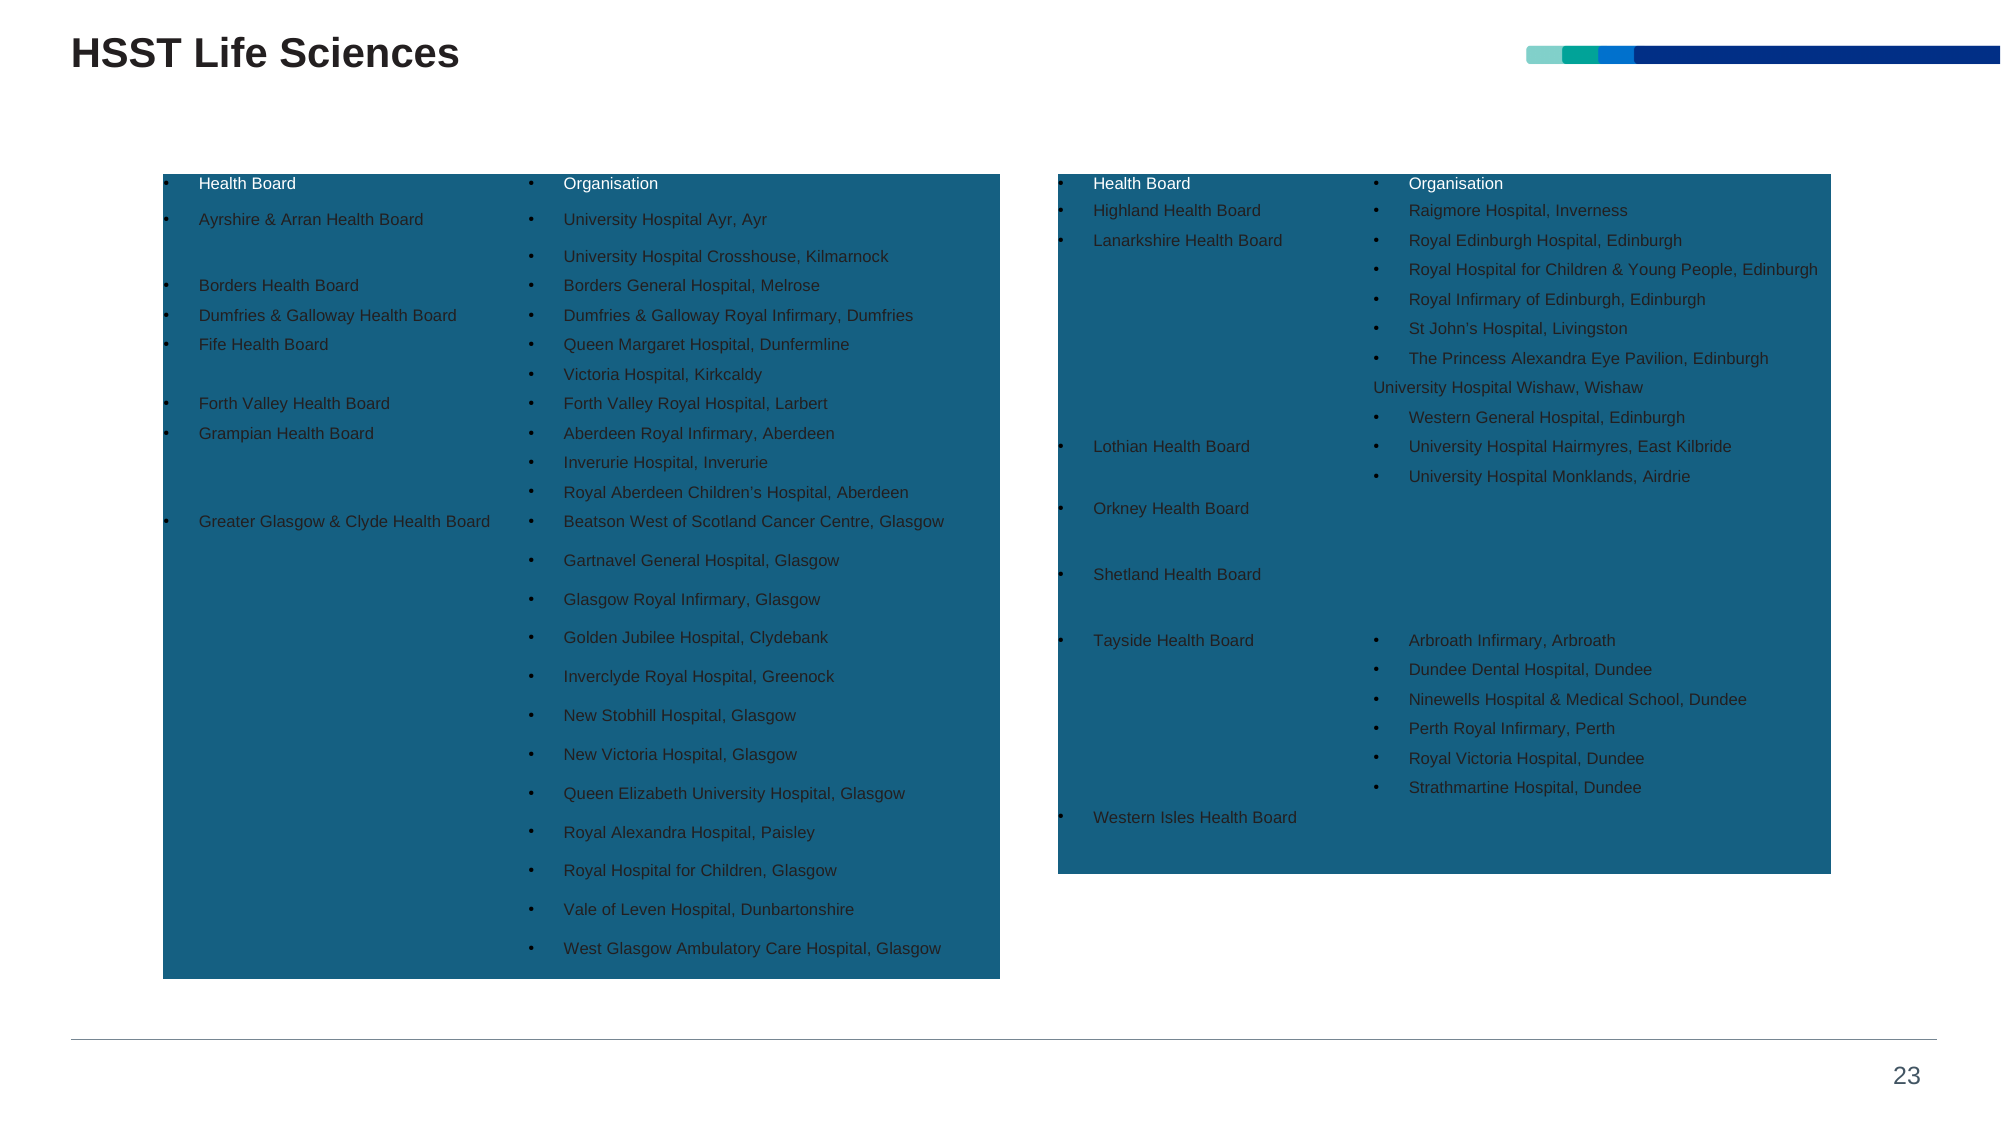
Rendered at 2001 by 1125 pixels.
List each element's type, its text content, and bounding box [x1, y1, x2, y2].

table_cell Shetland Health Board [1058, 565, 1373, 631]
table_cell Aberdeen Royal Infirmary, Aberdeen [528, 424, 1000, 453]
table_cell Dumfries & Galloway Health Board [163, 306, 528, 336]
table_cell Forth Valley Health Board [163, 395, 528, 424]
table_cell Borders General Hospital, Melrose [528, 277, 1000, 306]
table_cell Greater Glasgow & Clyde Health Board [163, 512, 528, 979]
table_cell [1373, 500, 1831, 565]
table_cell Inverclyde Royal Hospital, Greenock [528, 668, 1000, 706]
table_header Health Board [1058, 174, 1373, 202]
table_cell Orkney Health Board [1058, 500, 1373, 565]
table_cell Tayside Health Board [1058, 631, 1373, 808]
title HSST Life Sciences [70, 32, 1513, 79]
table_cell The Princess Alexandra Eye Pavilion, Edinburgh [1373, 349, 1831, 379]
table_cell Western General Hospital, Edinburgh [1373, 408, 1831, 437]
table_cell Victoria Hospital, Kirkcaldy [528, 365, 1000, 395]
table_cell Forth Valley Royal Hospital, Larbert [528, 395, 1000, 424]
table_cell Royal Alexandra Hospital, Paisley [528, 823, 1000, 862]
table_cell Highland Health Board [1058, 202, 1373, 231]
table_cell New Victoria Hospital, Glasgow [528, 745, 1000, 784]
table_cell Raigmore Hospital, Inverness [1373, 202, 1831, 231]
table_cell St John’s Hospital, Livingston [1373, 320, 1831, 349]
table_cell Ayrshire & Arran Health Board [163, 211, 528, 277]
table_cell Perth Royal Infirmary, Perth [1373, 719, 1831, 749]
table_cell Beatson West of Scotland Cancer Centre, Glasgow [528, 512, 1000, 551]
table_cell University Hospital Crosshouse, Kilmarnock [528, 247, 1000, 277]
table_cell Golden Jubilee Hospital, Clydebank [528, 629, 1000, 668]
table_cell Fife Health Board [163, 336, 528, 395]
table_cell University Hospital Hairmyres, East Kilbride [1373, 437, 1831, 467]
table_cell [1373, 808, 1831, 874]
table_cell Strathmartine Hospital, Dundee [1373, 778, 1831, 808]
table_cell Royal Victoria Hospital, Dundee [1373, 749, 1831, 778]
table_cell Queen Elizabeth University Hospital, Glasgow [528, 784, 1000, 823]
table_cell Dumfries & Galloway Royal Infirmary, Dumfries [528, 306, 1000, 336]
table_cell Dundee Dental Hospital, Dundee [1373, 661, 1831, 690]
table_cell Borders Health Board [163, 277, 528, 306]
table_cell Royal Hospital for Children & Young People, Edinburgh [1373, 261, 1831, 290]
table_cell Inverurie Hospital, Inverurie [528, 453, 1000, 483]
table_cell Queen Margaret Hospital, Dunfermline [528, 336, 1000, 365]
table_cell Gartnavel General Hospital, Glasgow [528, 551, 1000, 590]
table_cell Lothian Health Board [1058, 437, 1373, 500]
table_cell Grampian Health Board [163, 424, 528, 512]
table_cell University Hospital Monklands, Airdrie [1373, 467, 1831, 500]
table_cell University Hospital Wishaw, Wishaw [1373, 379, 1831, 408]
table_cell Arbroath Infirmary, Arbroath [1373, 631, 1831, 661]
table_header Health Board [163, 174, 528, 211]
table_cell [1373, 565, 1831, 631]
table_cell Lanarkshire Health Board [1058, 231, 1373, 437]
table_header Organisation [1373, 174, 1831, 202]
table_cell Western Isles Health Board [1058, 808, 1373, 874]
table_cell New Stobhill Hospital, Glasgow [528, 706, 1000, 745]
table_cell Royal Aberdeen Children’s Hospital, Aberdeen [528, 483, 1000, 512]
table_cell Glasgow Royal Infirmary, Glasgow [528, 590, 1000, 629]
table_cell Royal Infirmary of Edinburgh, Edinburgh [1373, 290, 1831, 320]
table_header Organisation [528, 174, 1000, 211]
table_cell West Glasgow Ambulatory Care Hospital, Glasgow [528, 939, 1000, 979]
table_cell Ninewells Hospital & Medical School, Dundee [1373, 690, 1831, 719]
table_cell Vale of Leven Hospital, Dunbartonshire [528, 900, 1000, 939]
table_cell Royal Hospital for Children, Glasgow [528, 862, 1000, 900]
table_cell Royal Edinburgh Hospital, Edinburgh [1373, 231, 1831, 261]
table_cell University Hospital Ayr, Ayr [528, 211, 1000, 247]
